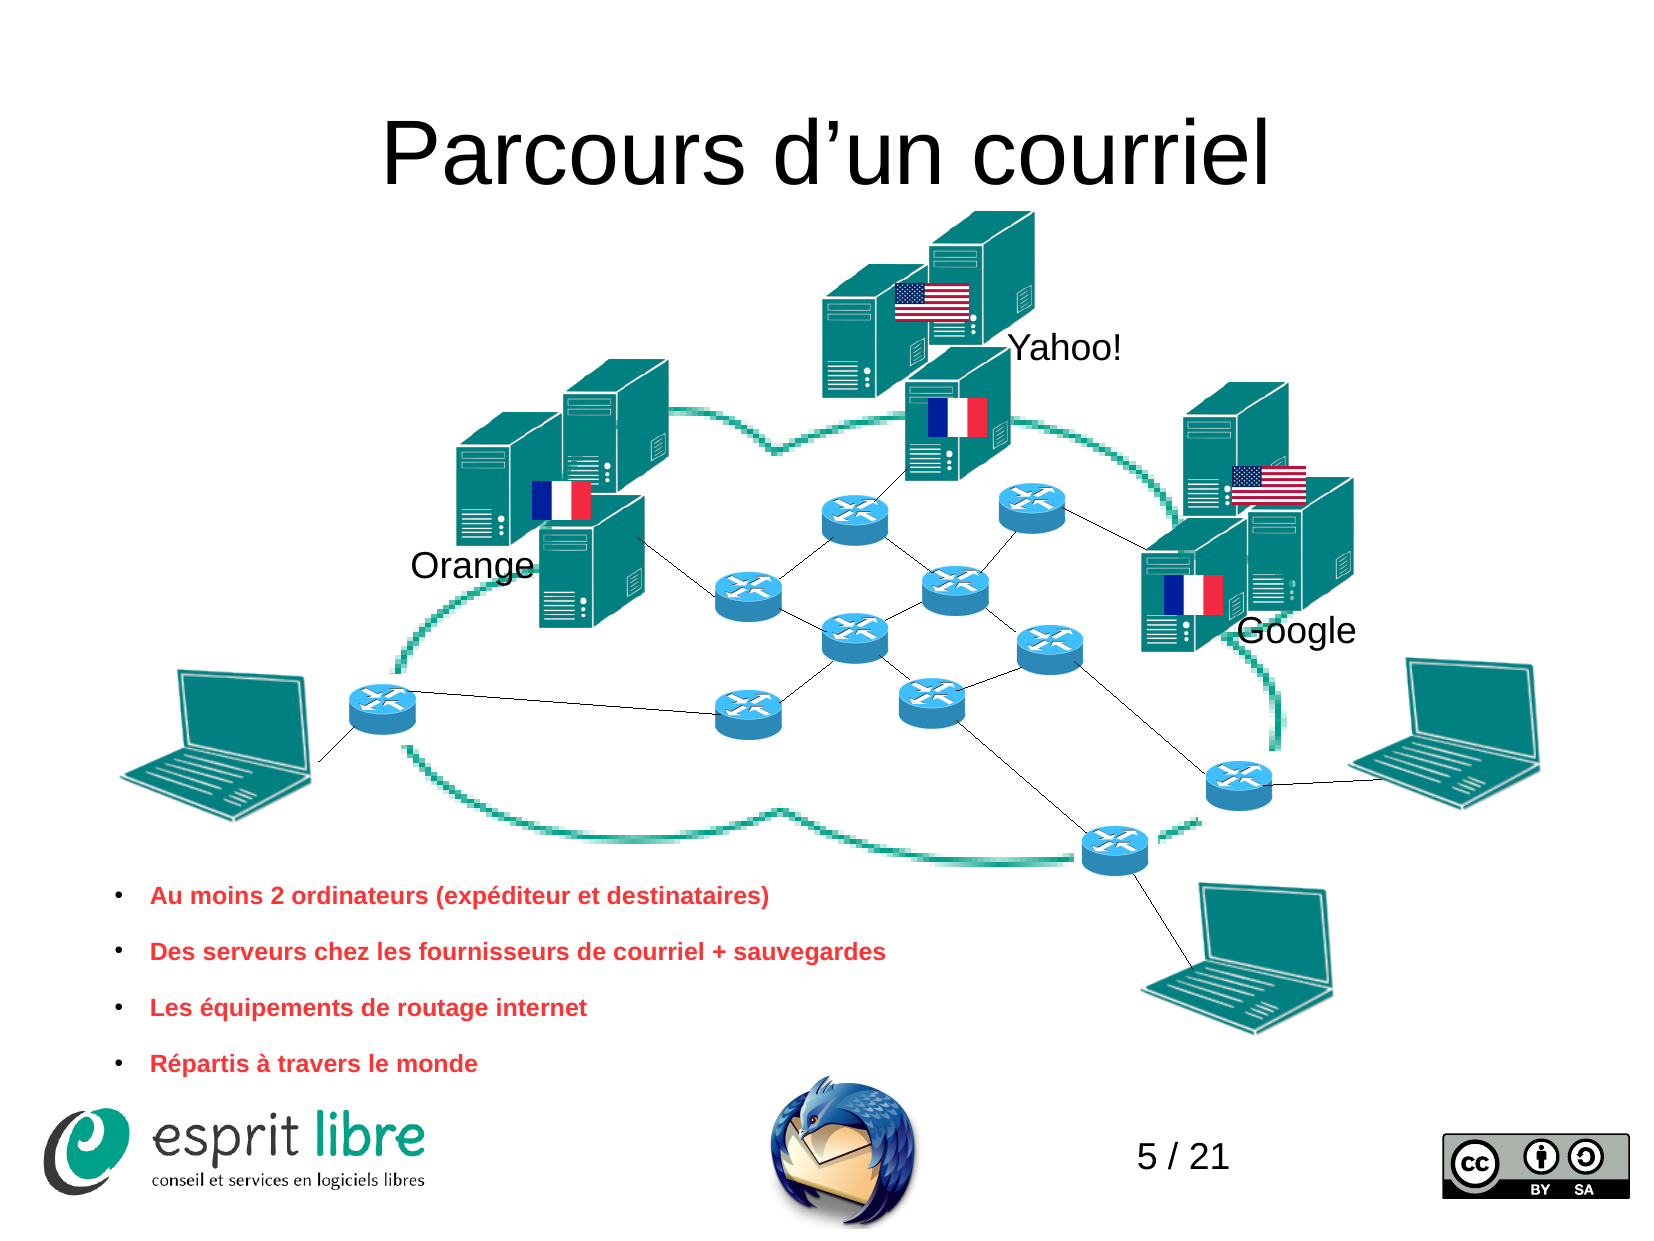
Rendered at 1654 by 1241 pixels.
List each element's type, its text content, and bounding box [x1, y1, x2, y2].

picture [0, 1009, 480, 1241]
text_box Orange [395, 537, 551, 595]
picture [118, 643, 319, 845]
picture [1346, 631, 1548, 833]
text_box Au moins 2 ordinateurs (expéditeur et destinataires) Des serveurs chez les fournisseurs de courriel + sauvegardes Les équipements de routage internet Répartis à travers le monde [99, 874, 1040, 1087]
title Parcours d’un courriel [82, 49, 1571, 257]
picture [767, 1087, 922, 1229]
text_box Yahoo! [992, 318, 1138, 376]
picture [341, 206, 1371, 1058]
text_box Google [1221, 602, 1372, 660]
